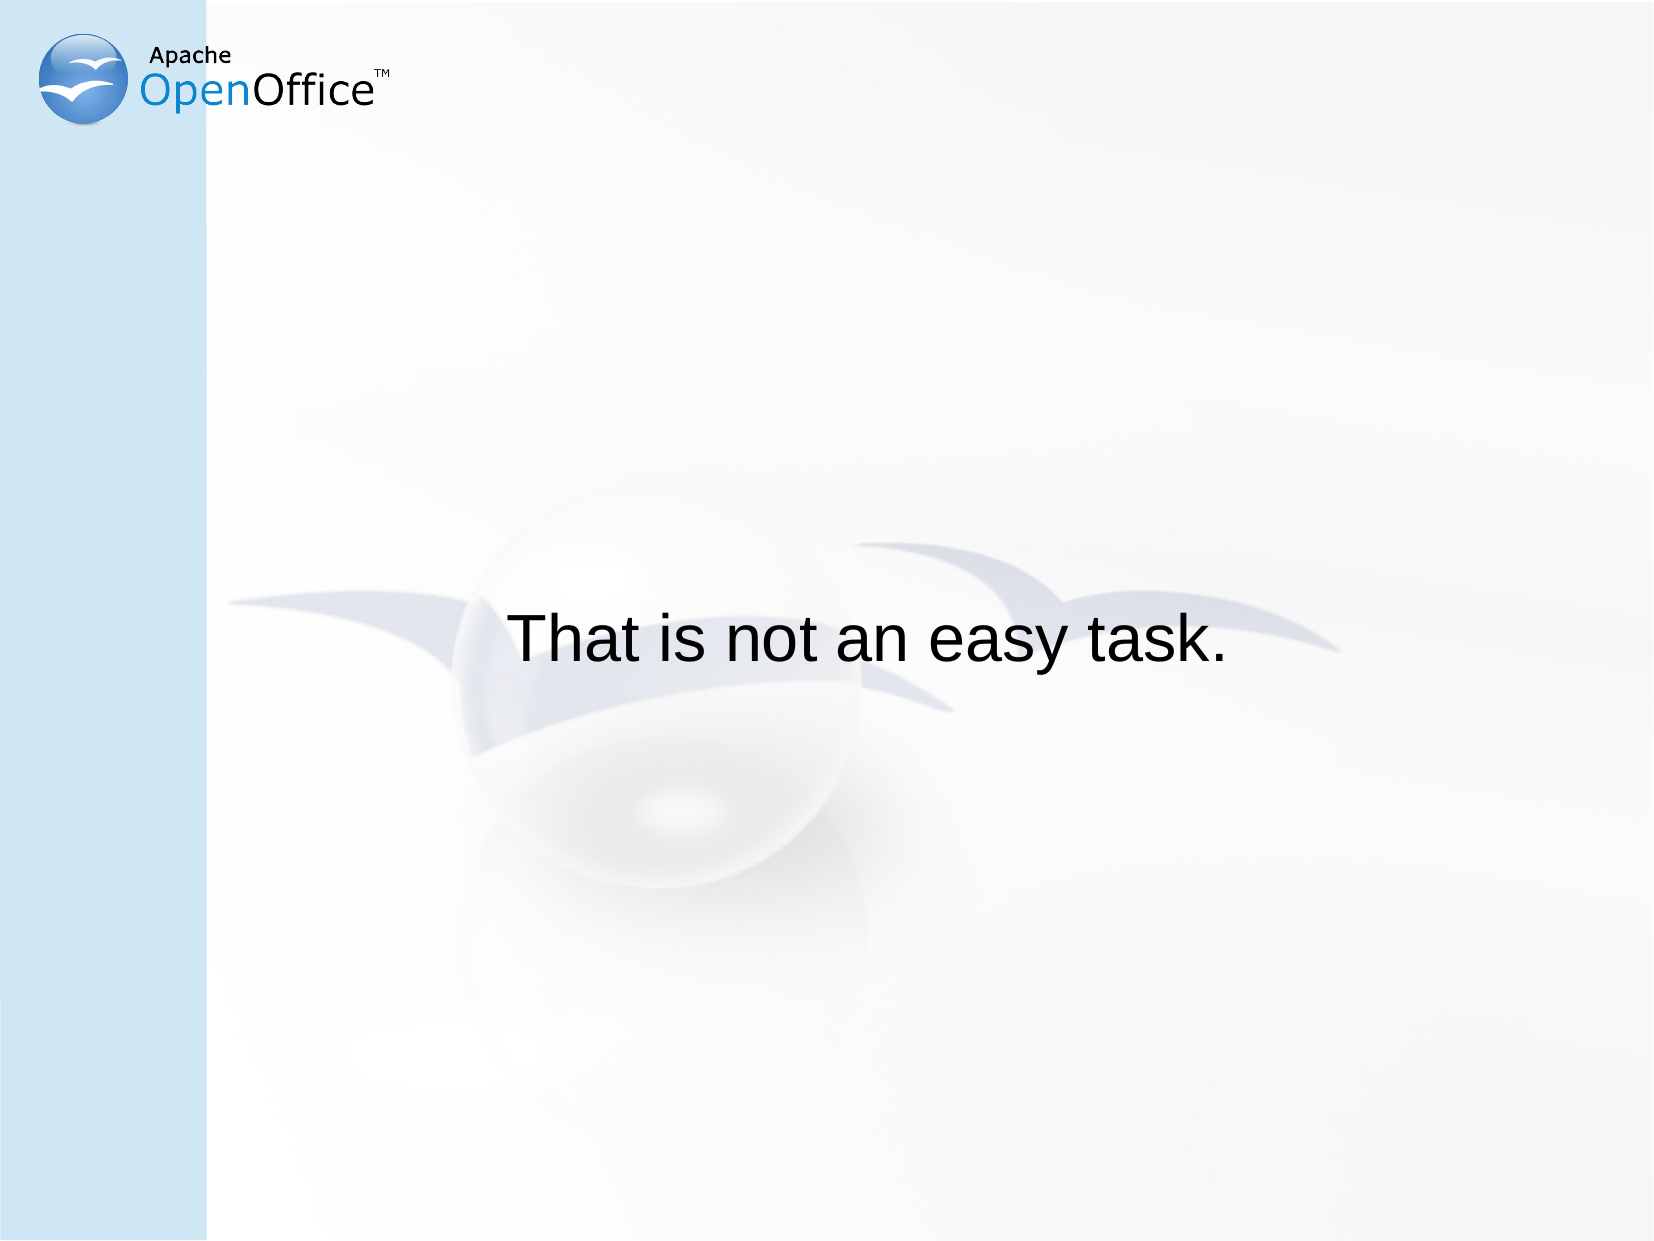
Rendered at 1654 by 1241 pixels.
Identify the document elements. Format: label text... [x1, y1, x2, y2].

subtitle That is not an easy task. [165, 108, 1571, 1168]
picture [35, 2, 1654, 1241]
